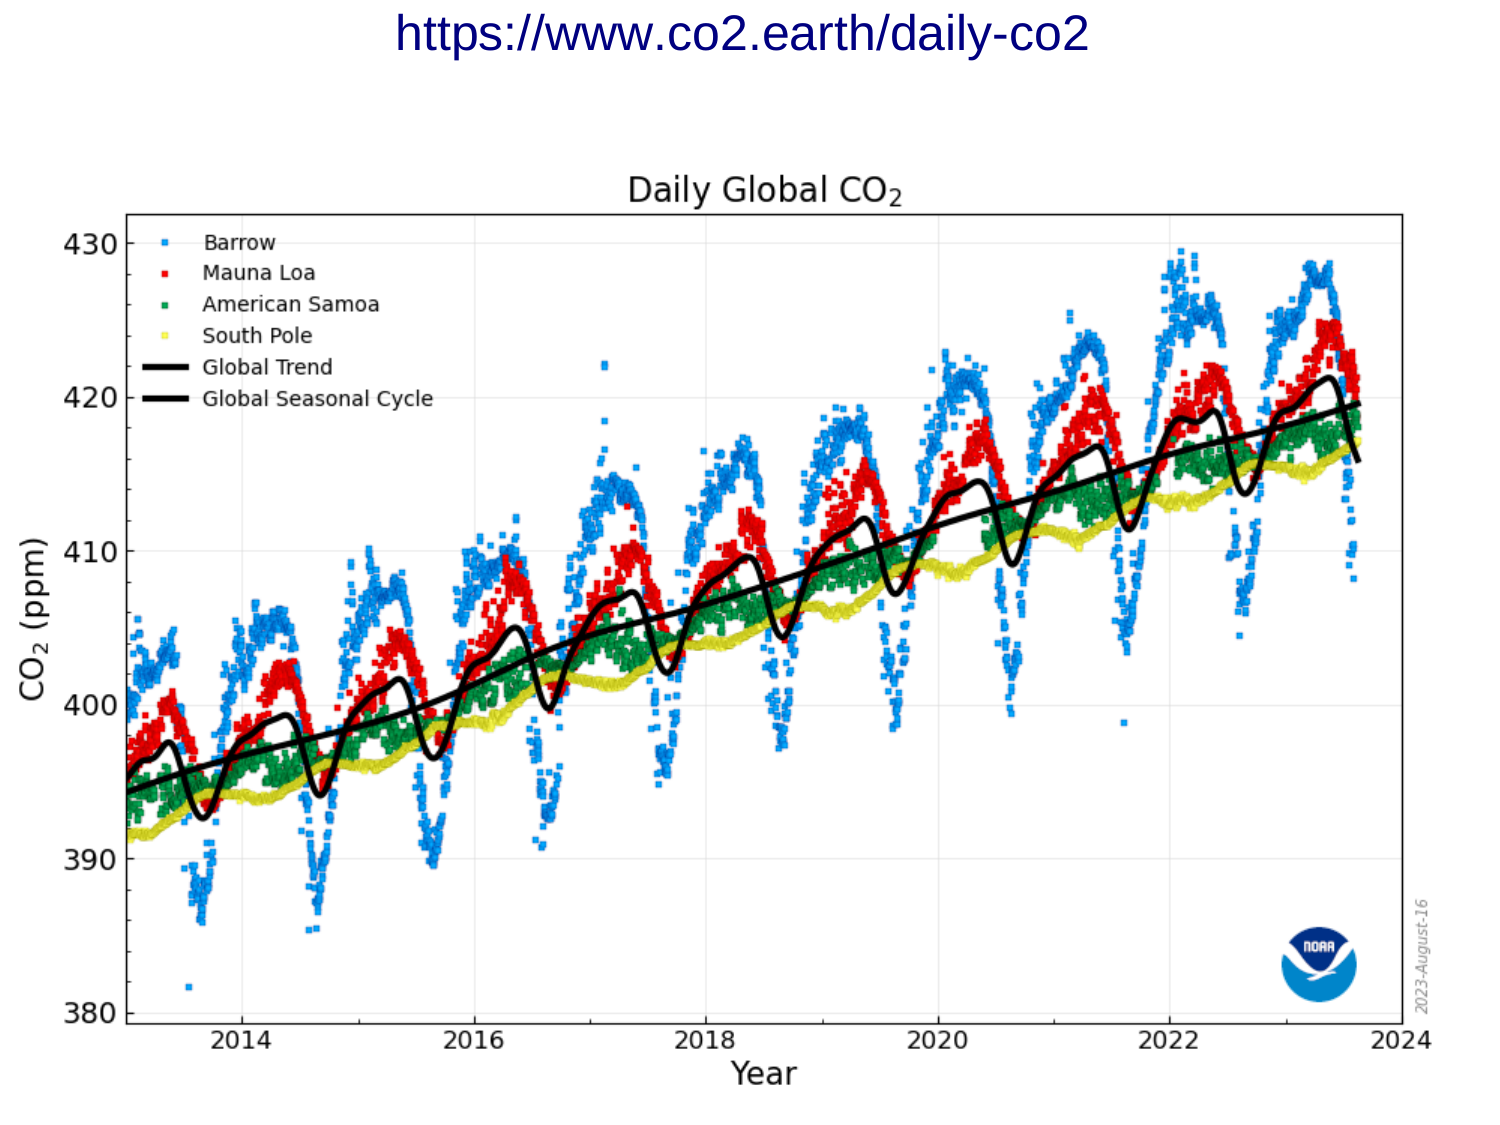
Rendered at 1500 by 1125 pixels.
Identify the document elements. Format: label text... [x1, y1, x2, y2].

picture [0, 88, 1477, 1125]
title https://www.co2.earth/daily-co2 [75, 0, 1425, 88]
